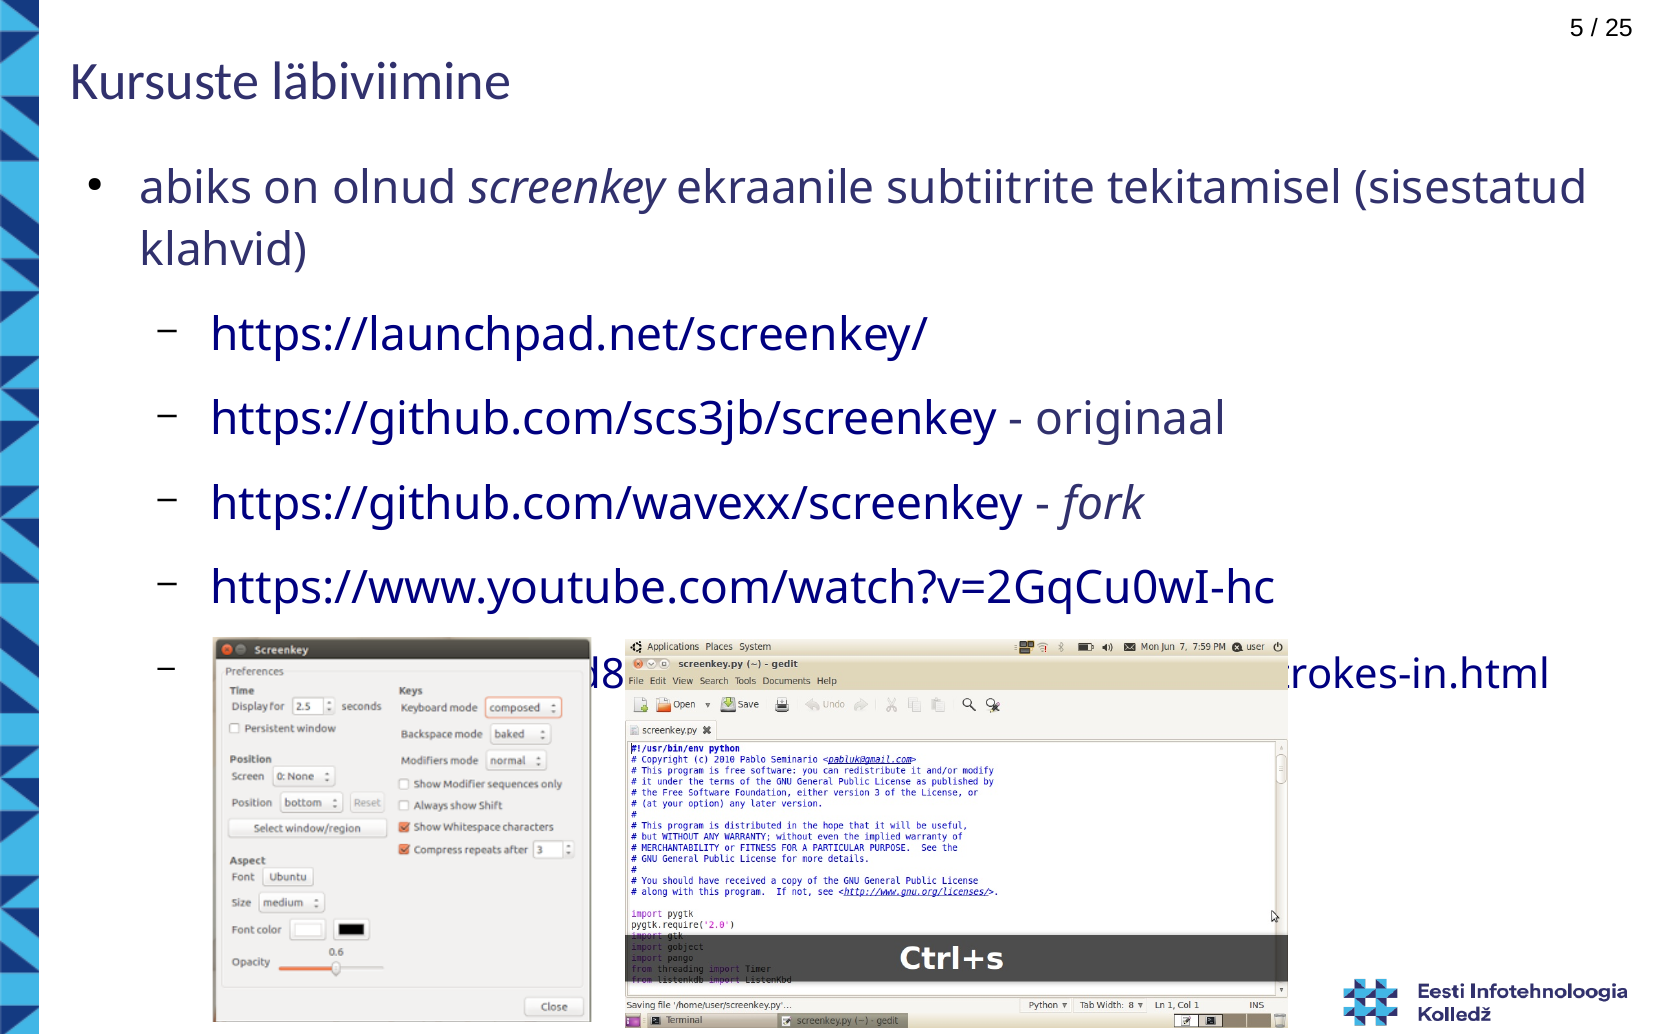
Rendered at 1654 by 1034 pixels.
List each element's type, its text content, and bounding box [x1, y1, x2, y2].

title Kursuste läbiviimine [70, 41, 1630, 130]
picture [625, 639, 1288, 1028]
picture [212, 637, 592, 1022]
list abiks on olnud screenkey ekraanile subtiitrite tekitamisel (sisestatud klahvid) https://launchpad.net/screenkey/ https://github.com/scs3jb/screenkey - originaal https://github.com/wavexx/screenkey - fork https://www.youtube.com/watch?v=2GqCu0wI-hc http://www.webupd8.org/2016/05/tool-to-display-keystrokes-in.html [68, 153, 1630, 957]
